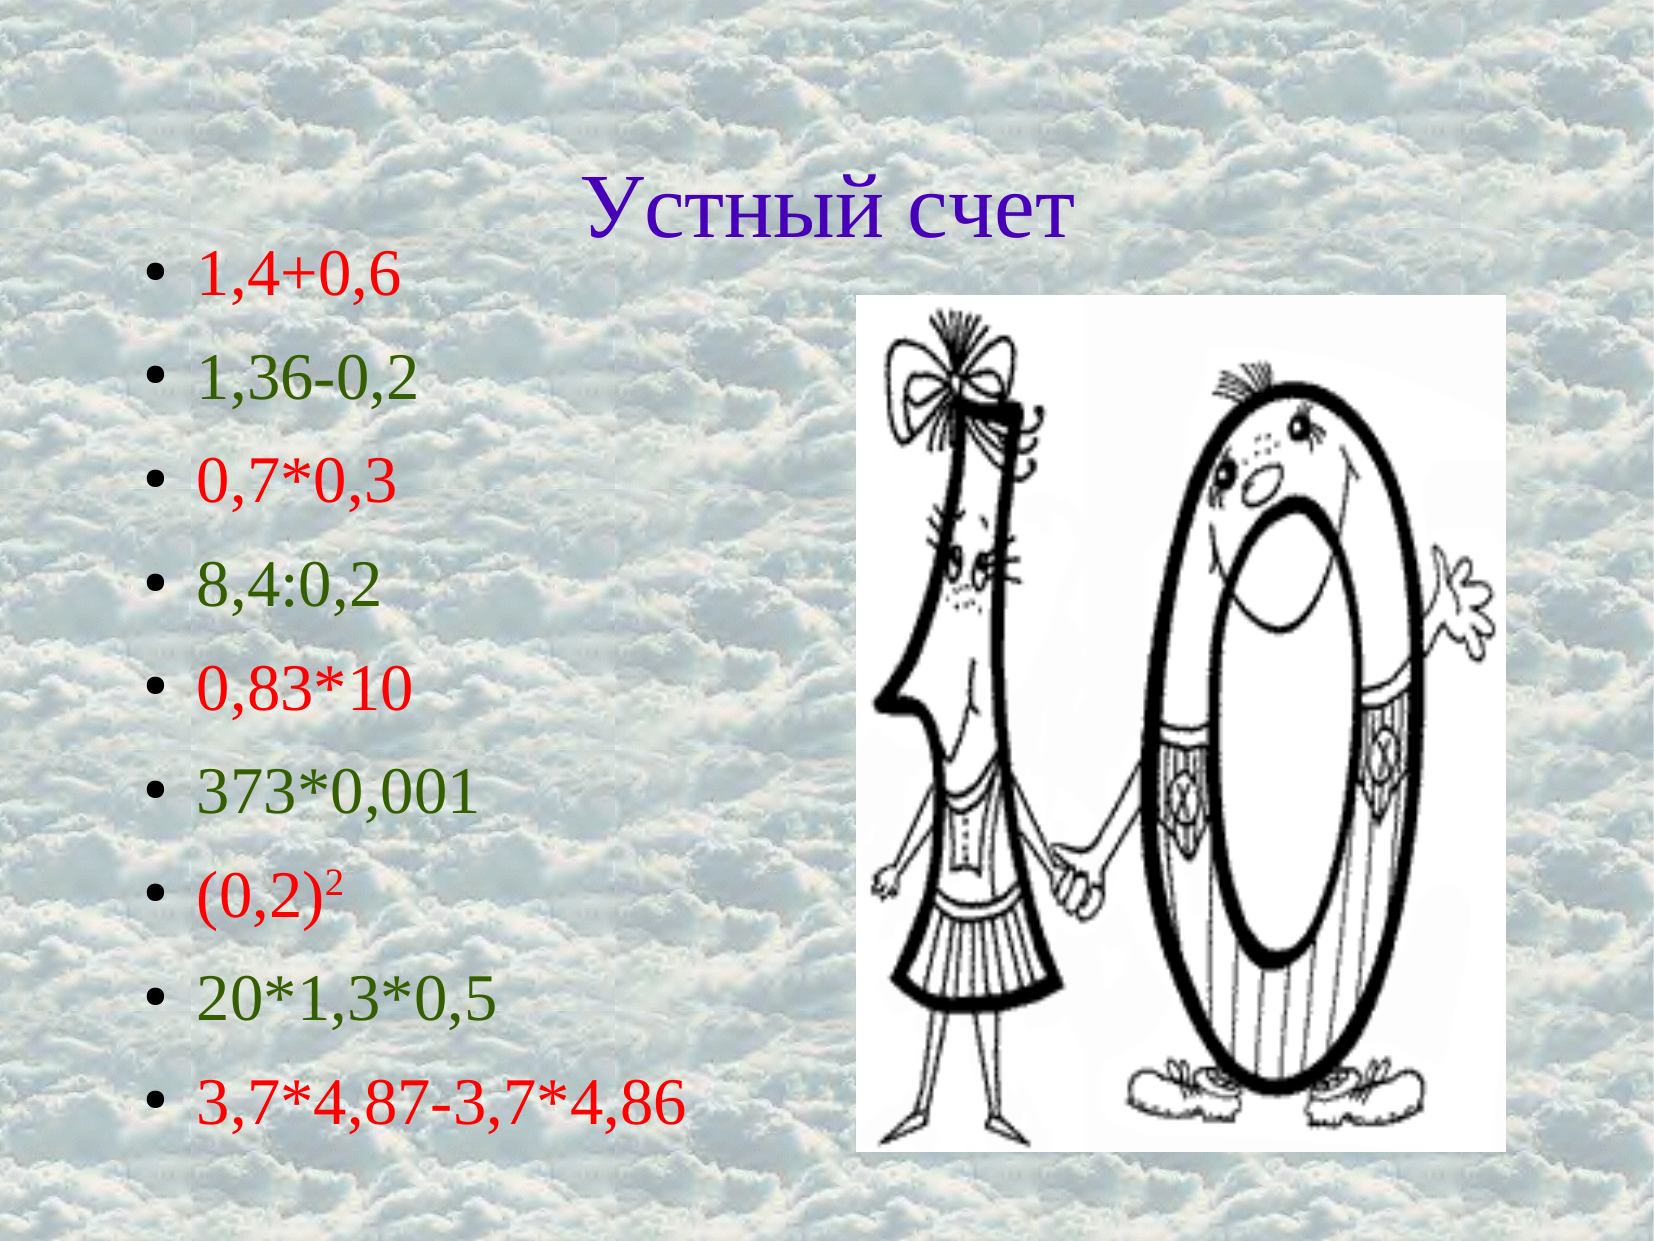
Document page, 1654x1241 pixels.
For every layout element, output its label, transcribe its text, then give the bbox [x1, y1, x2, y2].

list 1,4+0,6 1,36-0,2 0,7*0,3 8,4:0,2 0,83*10 373*0,001 (0,2)2 20*1,3*0,5 3,7*4,87-3,7*4,86 [108, 236, 798, 1241]
picture [0, 0, 1654, 1241]
title Устный счет [121, 102, 1534, 311]
